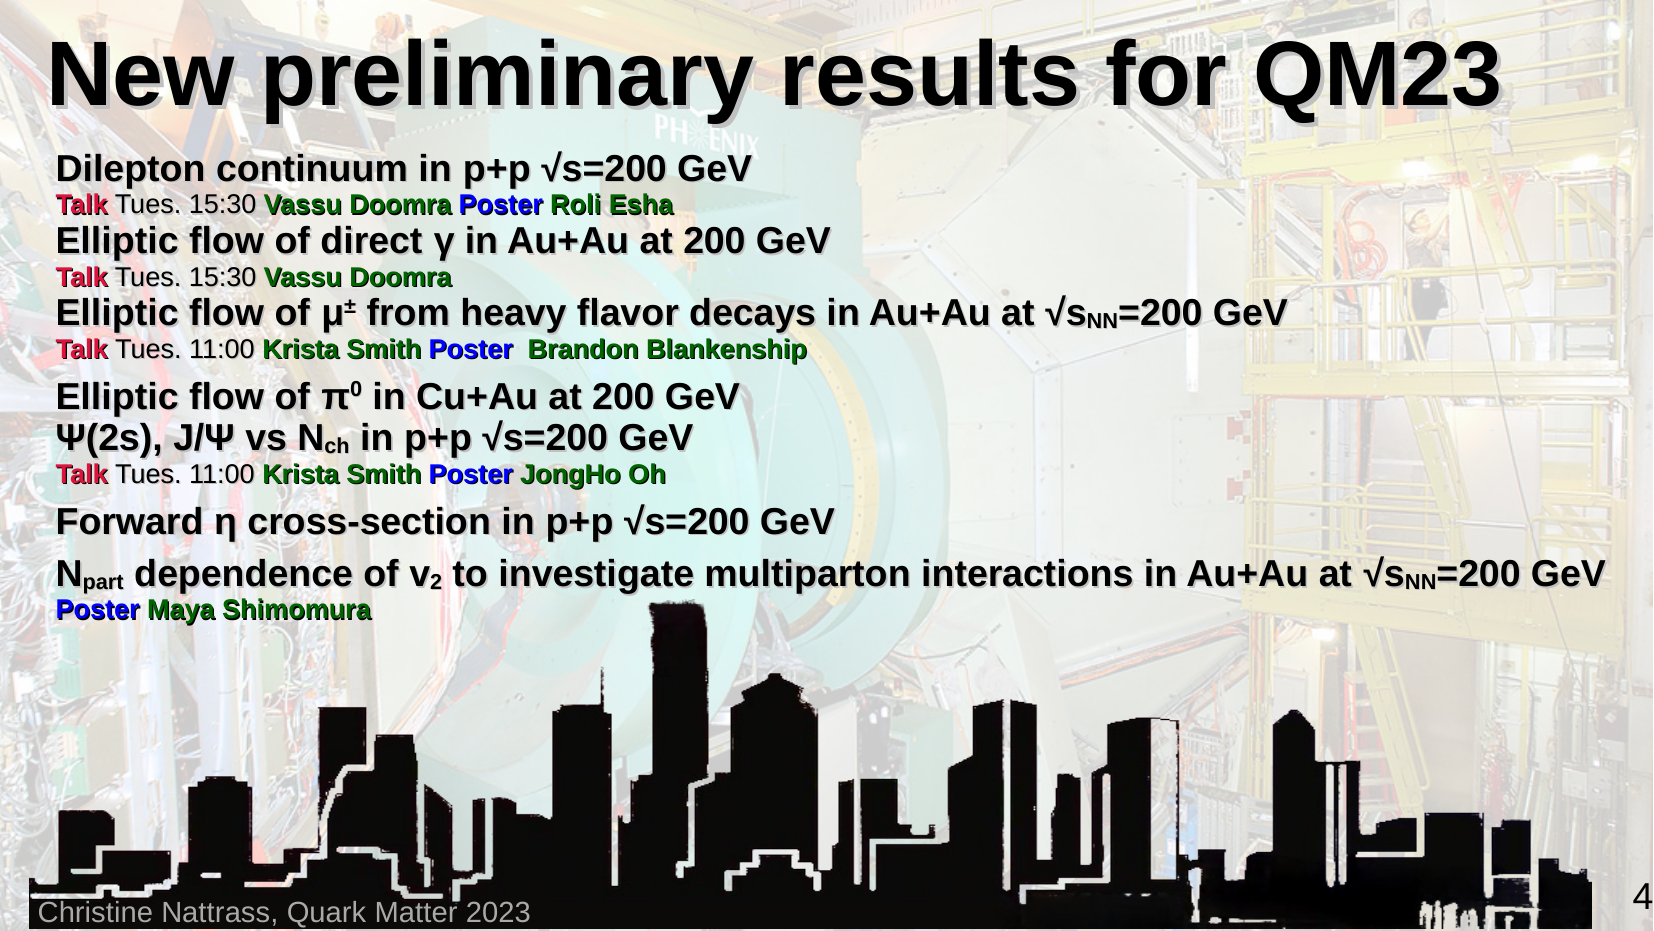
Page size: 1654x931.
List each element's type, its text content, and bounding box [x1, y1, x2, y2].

picture [29, 599, 1592, 929]
title New preliminary results for QM23 [31, 23, 1646, 133]
list Dilepton continuum in p+p √s=200 GeV Talk Tues. 15:30 Vassu Doomra Poster Roli Esha Elliptic flow of direct γ in Au+Au at 200 GeV Talk Tues. 15:30 Vassu Doomra Elliptic flow of μ± from heavy flavor decays in Au+Au at √sNN=200 GeV Talk Tues. 11:00 Krista Smith Poster Brandon Blankenship Elliptic flow of π0 in Cu+Au at 200 GeV Ψ(2s), J/Ψ vs Nch in p+p √s=200 GeV Talk Tues. 11:00 Krista Smith Poster JongHo Oh Forward η cross-section in p+p √s=200 GeV Npart dependence of v2 to investigate multiparton interactions in Au+Au at √sNN=200 GeV Poster Maya Shimomura [40, 139, 1646, 755]
